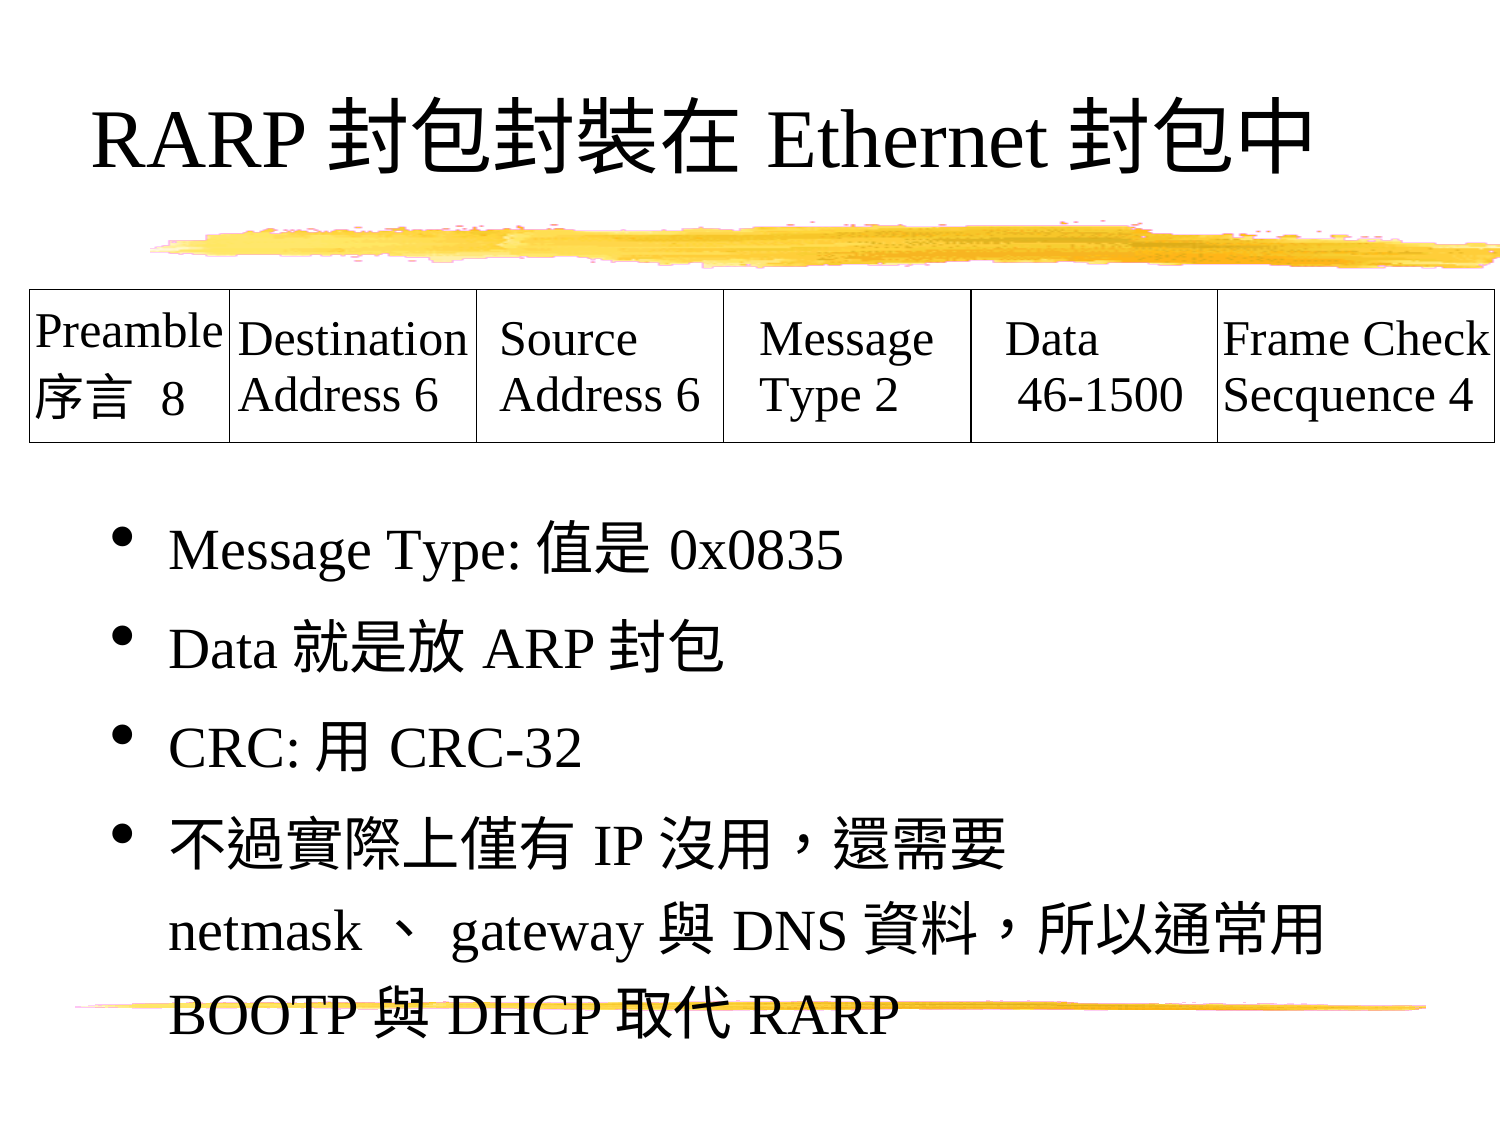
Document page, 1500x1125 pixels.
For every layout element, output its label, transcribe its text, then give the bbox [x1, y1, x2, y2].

text_box Message Type 2 [723, 289, 971, 443]
title RARP封包封裝在Ethernet封包中 [66, 44, 1342, 218]
picture [75, 999, 112, 1013]
text_box Destination Address 6 [229, 289, 476, 443]
text_box Preamble 序言 8 [29, 289, 229, 443]
picture [150, 215, 1500, 279]
text_box Frame Check Secquence 4 [1217, 289, 1495, 443]
list Message Type:值是0x0835 Data就是放ARP封包 CRC:用CRC-32 不過實際上僅有IP沒用，還需要netmask、gateway與DNS資料，所以通常用BOOTP與DHCP取代RARP [112, 501, 1388, 1024]
picture [1388, 999, 1426, 1013]
text_box Source Address 6 [476, 289, 723, 443]
text_box Data 46-1500 [971, 289, 1217, 443]
